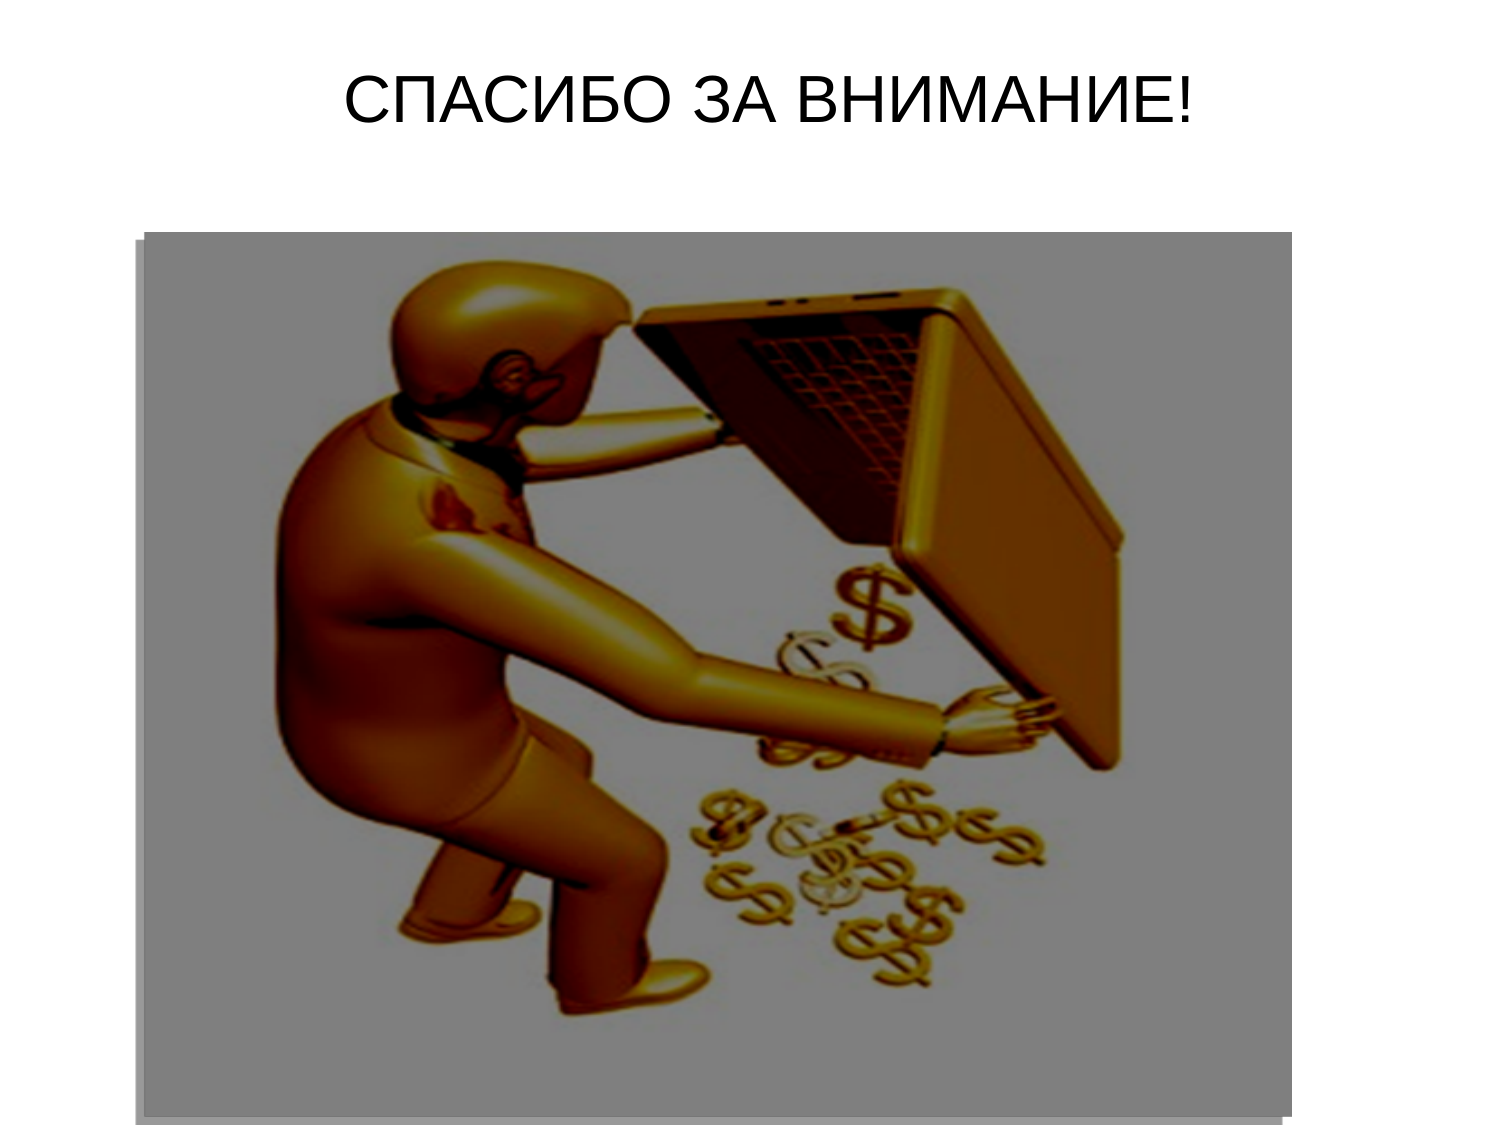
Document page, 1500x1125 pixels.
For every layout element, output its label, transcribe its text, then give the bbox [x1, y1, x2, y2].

picture [134, 232, 1292, 1125]
title СПАСИБО ЗА ВНИМАНИЕ! [114, 44, 1425, 144]
